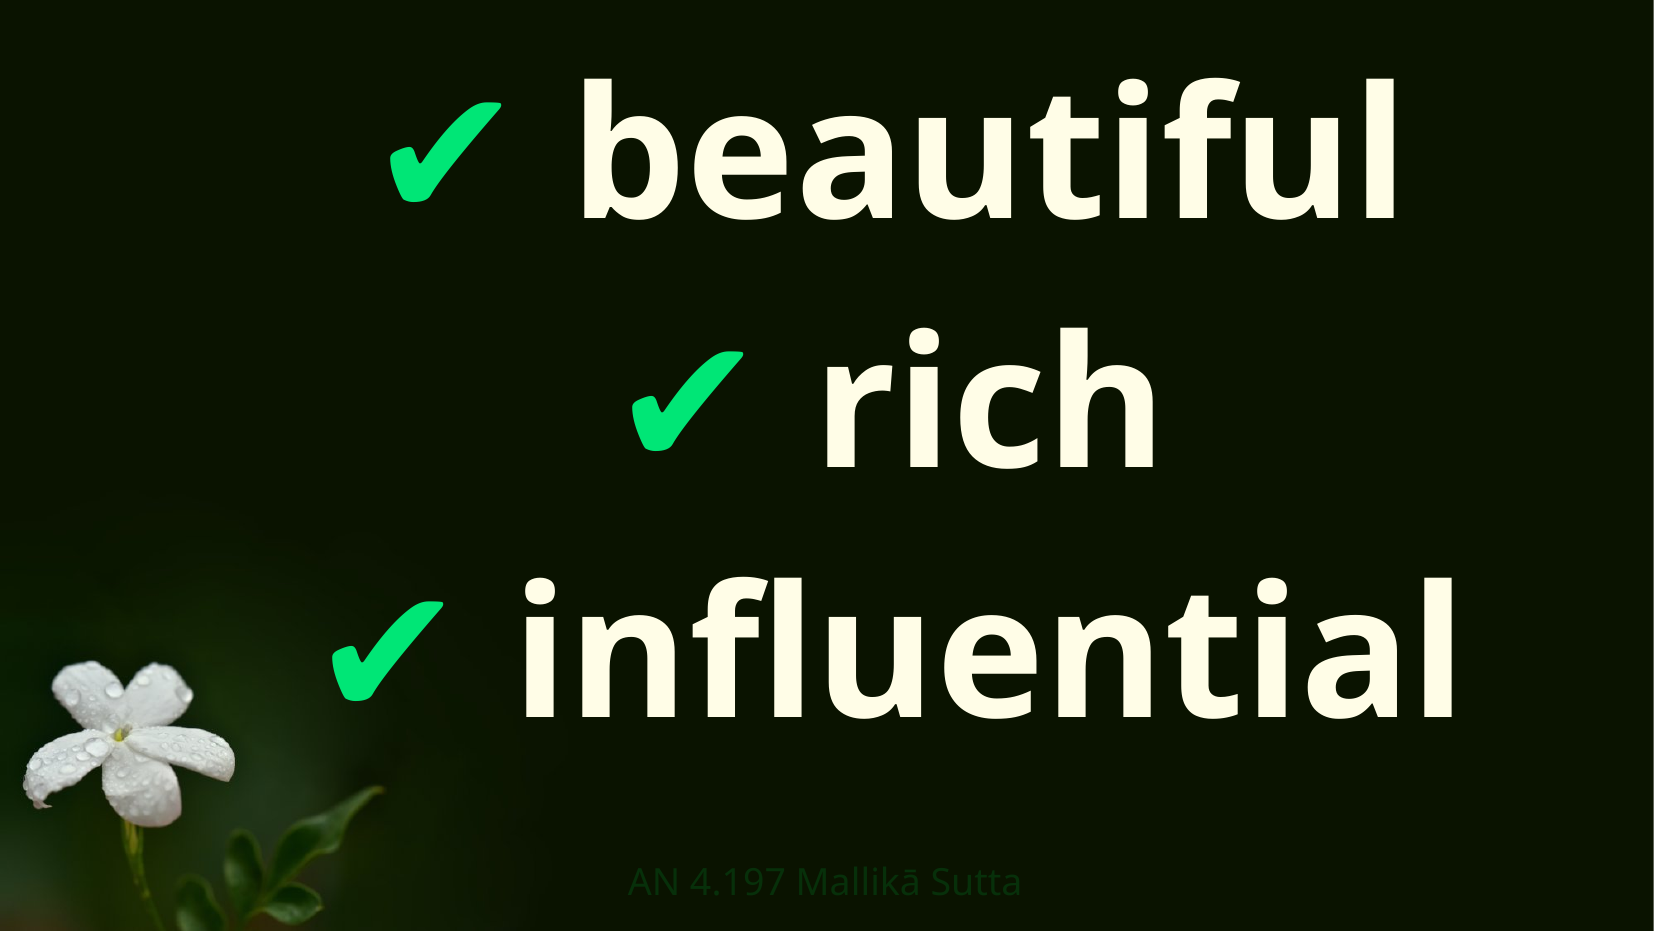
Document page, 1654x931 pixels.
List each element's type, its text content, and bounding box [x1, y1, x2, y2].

picture [0, 0, 1654, 931]
text_box AN 4.197 Mallikā Sutta [0, 848, 1652, 918]
subtitle ✔ beautiful ✔ rich ✔ influential [171, 67, 1608, 727]
